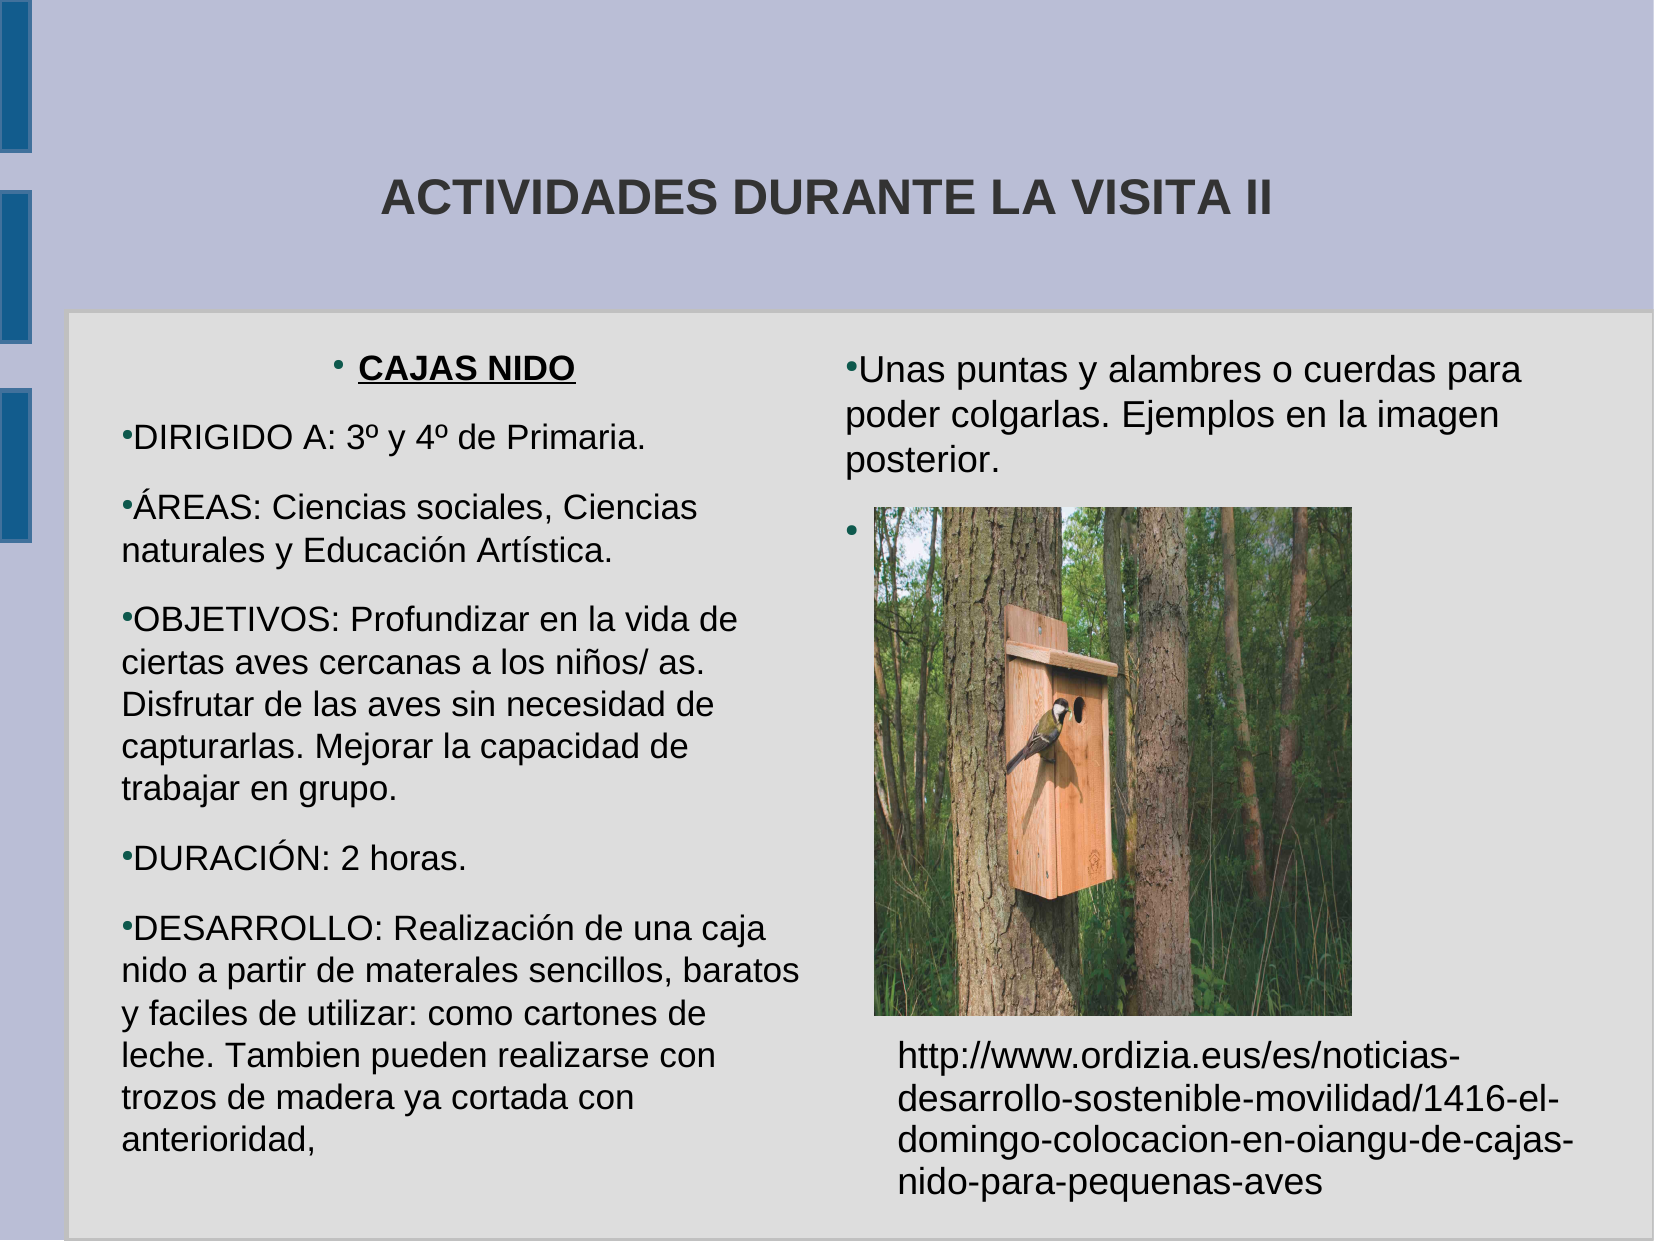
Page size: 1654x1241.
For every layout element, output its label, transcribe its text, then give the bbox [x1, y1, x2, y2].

title ACTIVIDADES DURANTE LA VISITA II [121, 91, 1534, 299]
picture [874, 507, 1352, 1016]
list CAJAS NIDO DIRIGIDO A: 3º y 4º de Primaria. ÁREAS: Ciencias sociales, Ciencias naturales y Educación Artística. OBJETIVOS: Profundizar en la vida de ciertas aves cercanas a los niños/ as. Disfrutar de las aves sin necesidad de capturarlas. Mejorar la capacidad de trabajar en grupo. DURACIÓN: 2 horas. DESARROLLO: Realización de una caja nido a partir de materales sencillos, baratos y faciles de utilizar: como cartones de leche. Tambien pueden realizarse con trozos de madera ya cortada con anterioridad, [121, 344, 811, 1165]
list Unas puntas y alambres o cuerdas para poder colgarlas. Ejemplos en la imagen posterior. [845, 344, 1535, 1127]
text_box http://www.ordizia.eus/es/noticias-desarrollo-sostenible-movilidad/1416-el-domingo-colocacion-en-oiangu-de-cajas-nido-para-pequenas-aves [882, 1027, 1619, 1211]
